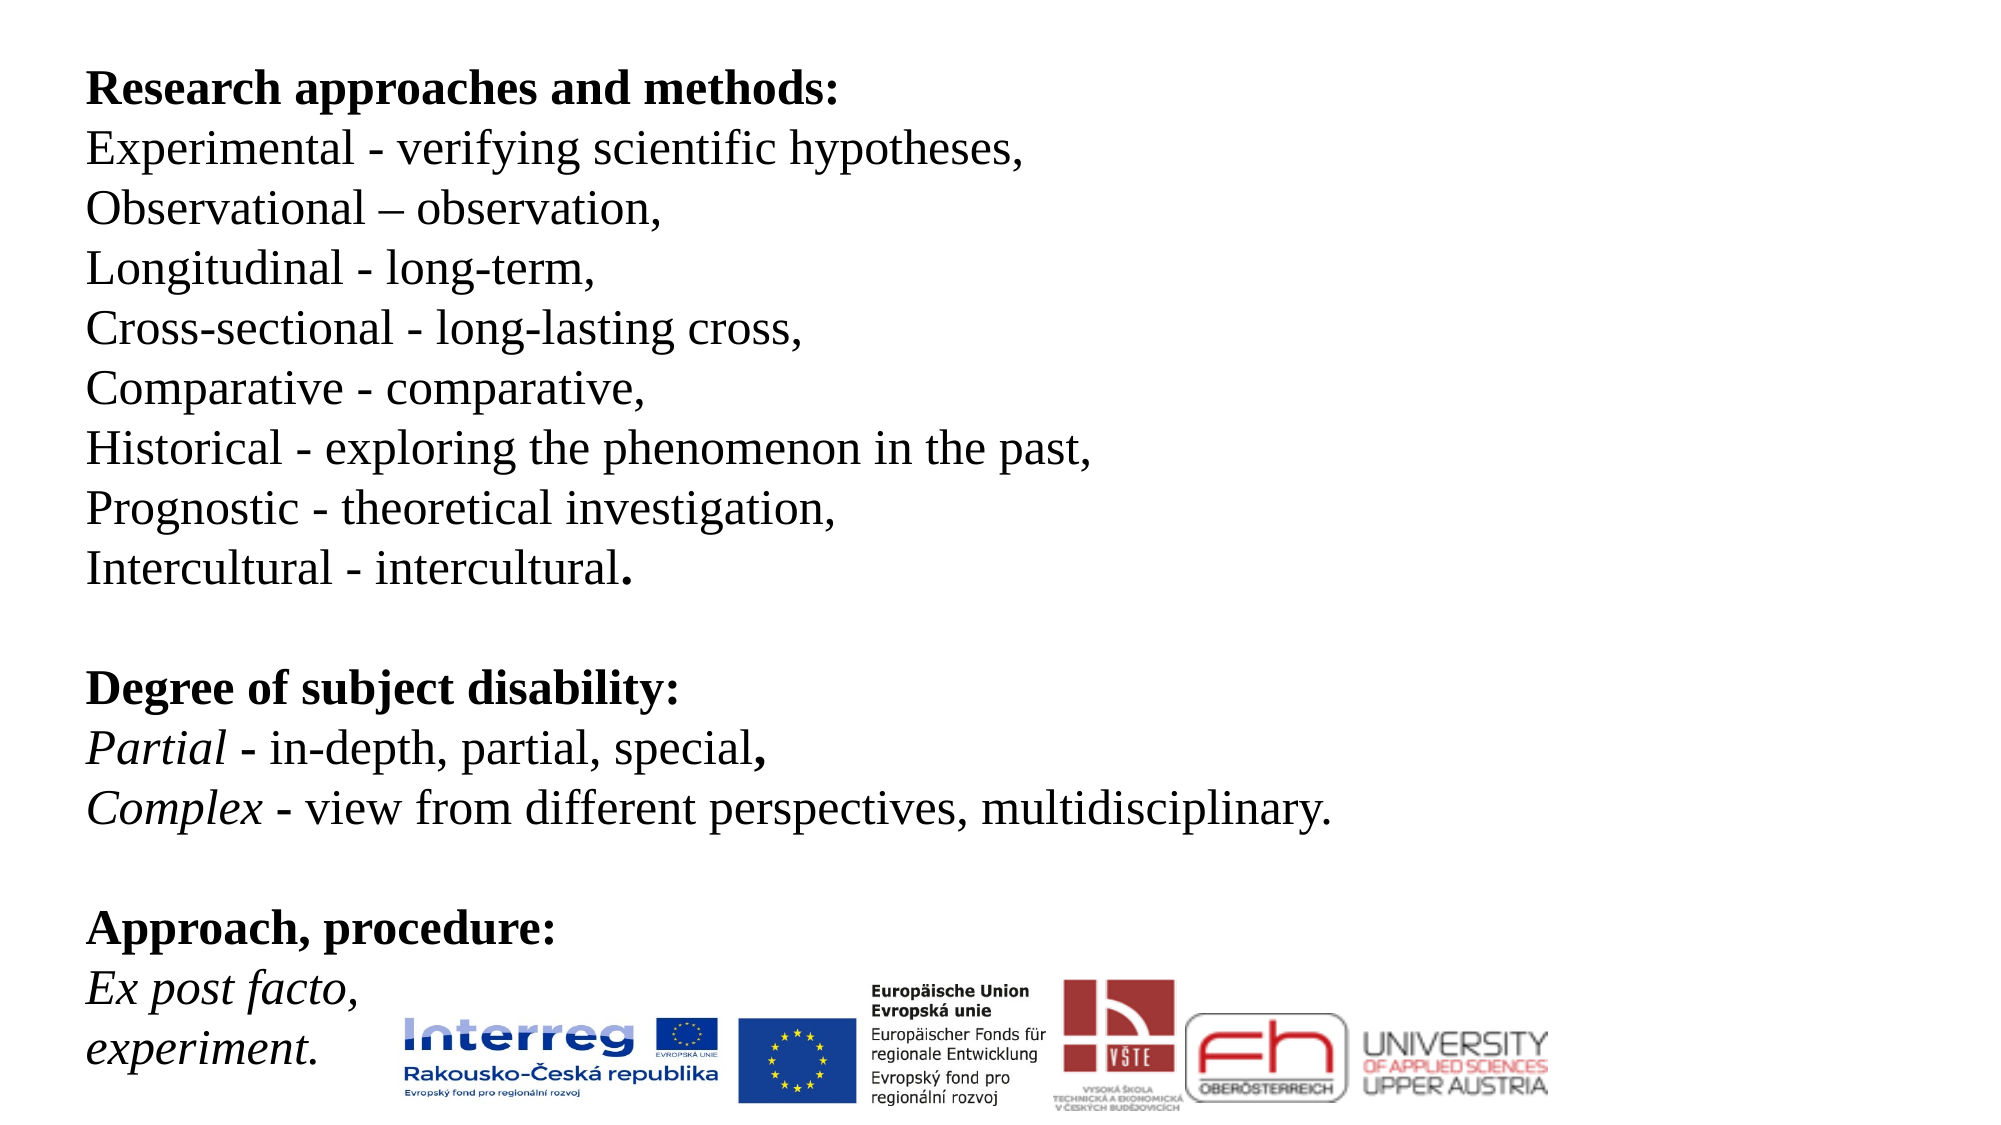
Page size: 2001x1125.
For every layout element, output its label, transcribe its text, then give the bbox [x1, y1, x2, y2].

picture [1185, 1083, 1548, 1103]
picture [374, 1083, 1046, 1125]
text_box Research approaches and methods: Experimental - verifying scientific hypotheses, Observational – observation, Longitudinal - long-term, Cross-sectional - long-lasting cross, Comparative - comparative, Historical - exploring the phenomenon in the past, Prognostic - theoretical investigation, Intercultural - intercultural. Degree of subject disability: Partial - in-depth, partial, special, Complex - view from different perspectives, multidisciplinary. Approach, procedure: Ex post facto, experiment. [70, 47, 1954, 1083]
picture [1053, 1083, 1184, 1111]
